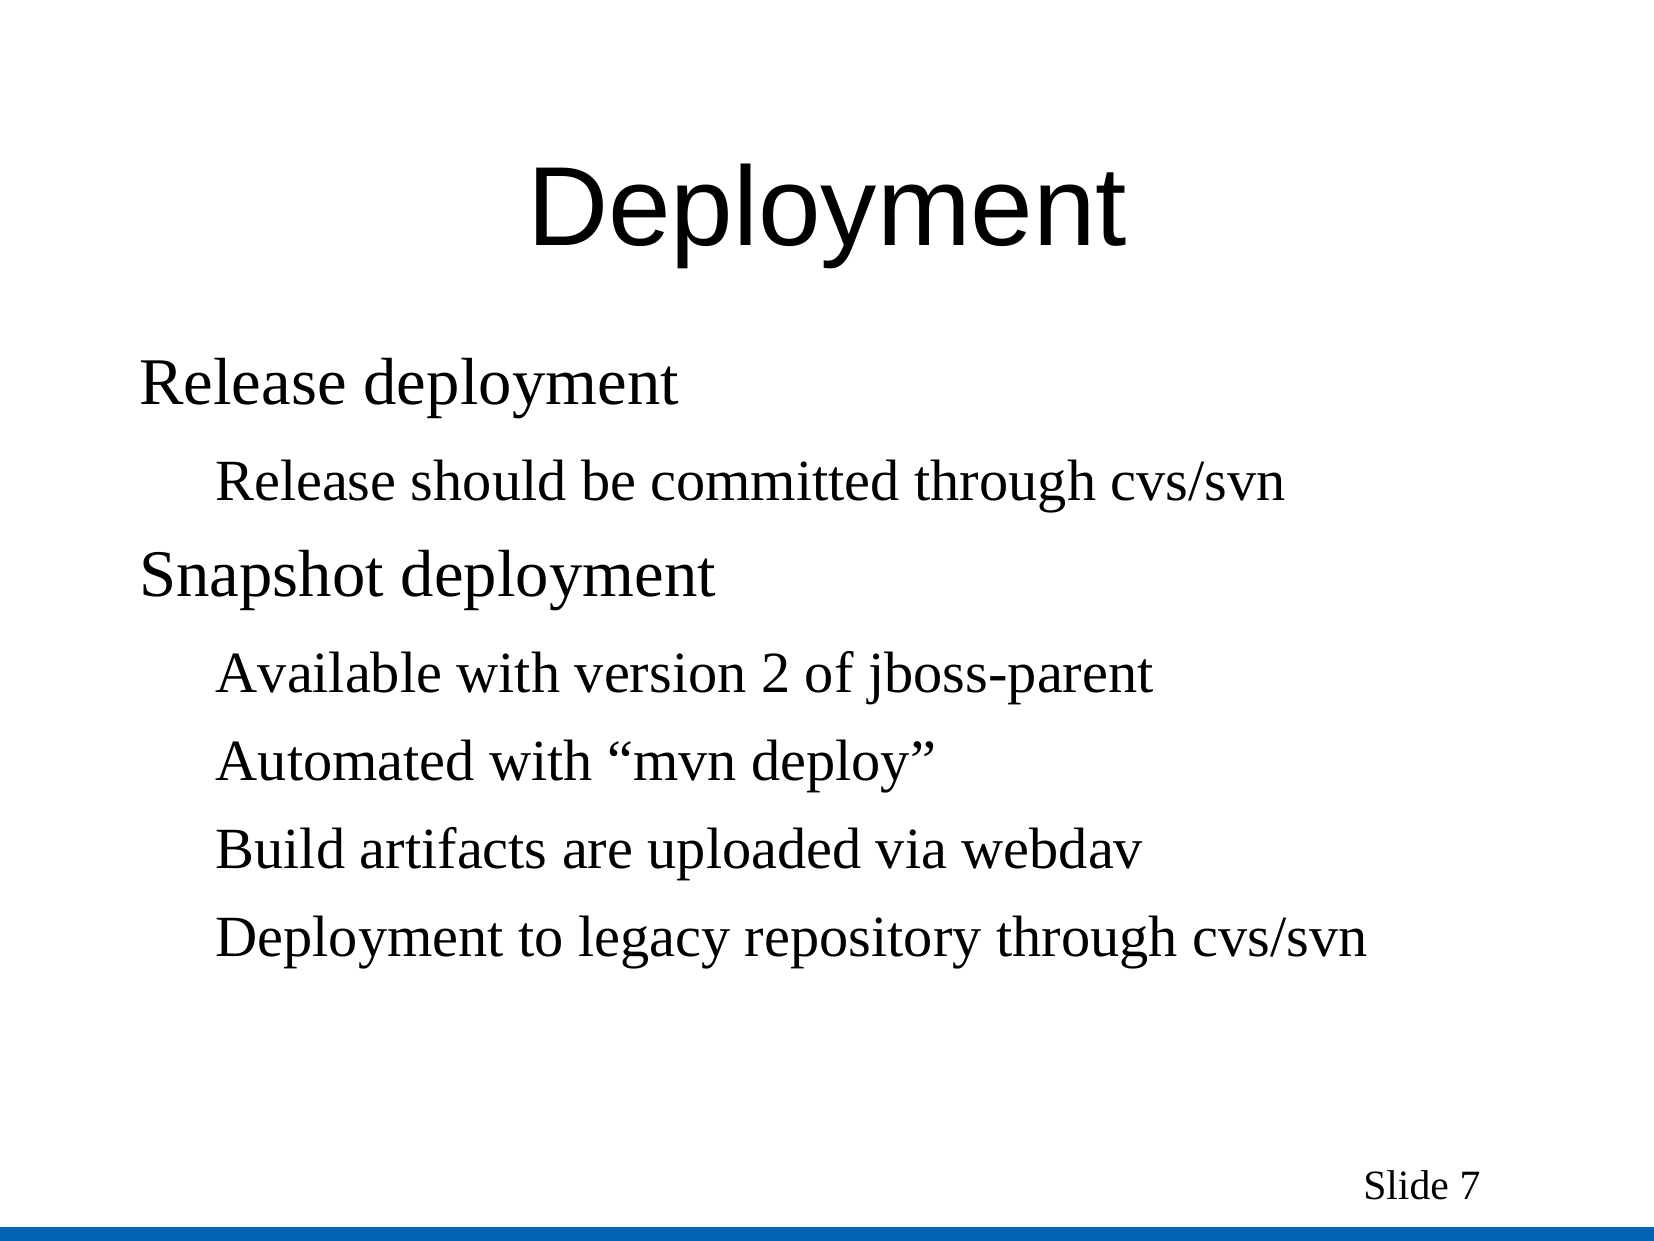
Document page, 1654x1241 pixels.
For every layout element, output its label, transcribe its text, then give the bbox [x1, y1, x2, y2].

list Release deployment Release should be committed through cvs/svn Snapshot deployment Available with version 2 of jboss-parent Automated with “mvn deploy” Build artifacts are uploaded via webdav Deployment to legacy repository through cvs/svn [121, 344, 1533, 1127]
title Deployment [121, 102, 1533, 311]
